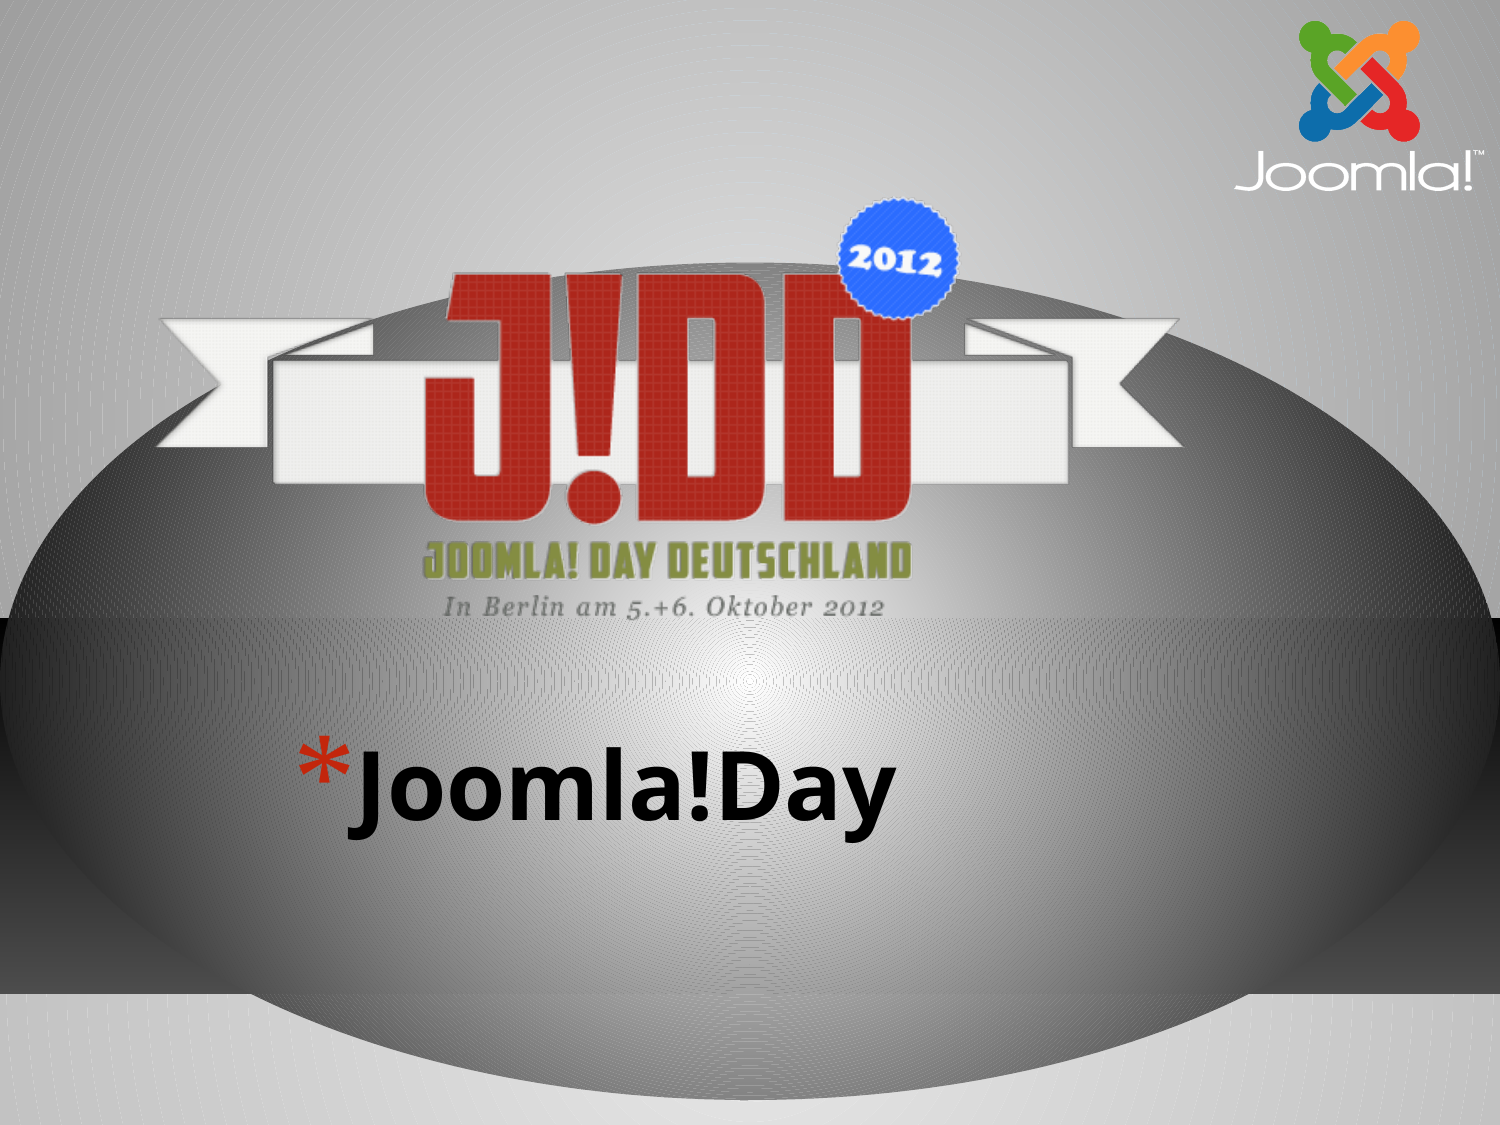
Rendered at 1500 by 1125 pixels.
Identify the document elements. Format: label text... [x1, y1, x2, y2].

title Joomla!Day [183, 717, 1363, 905]
picture [154, 196, 1185, 626]
